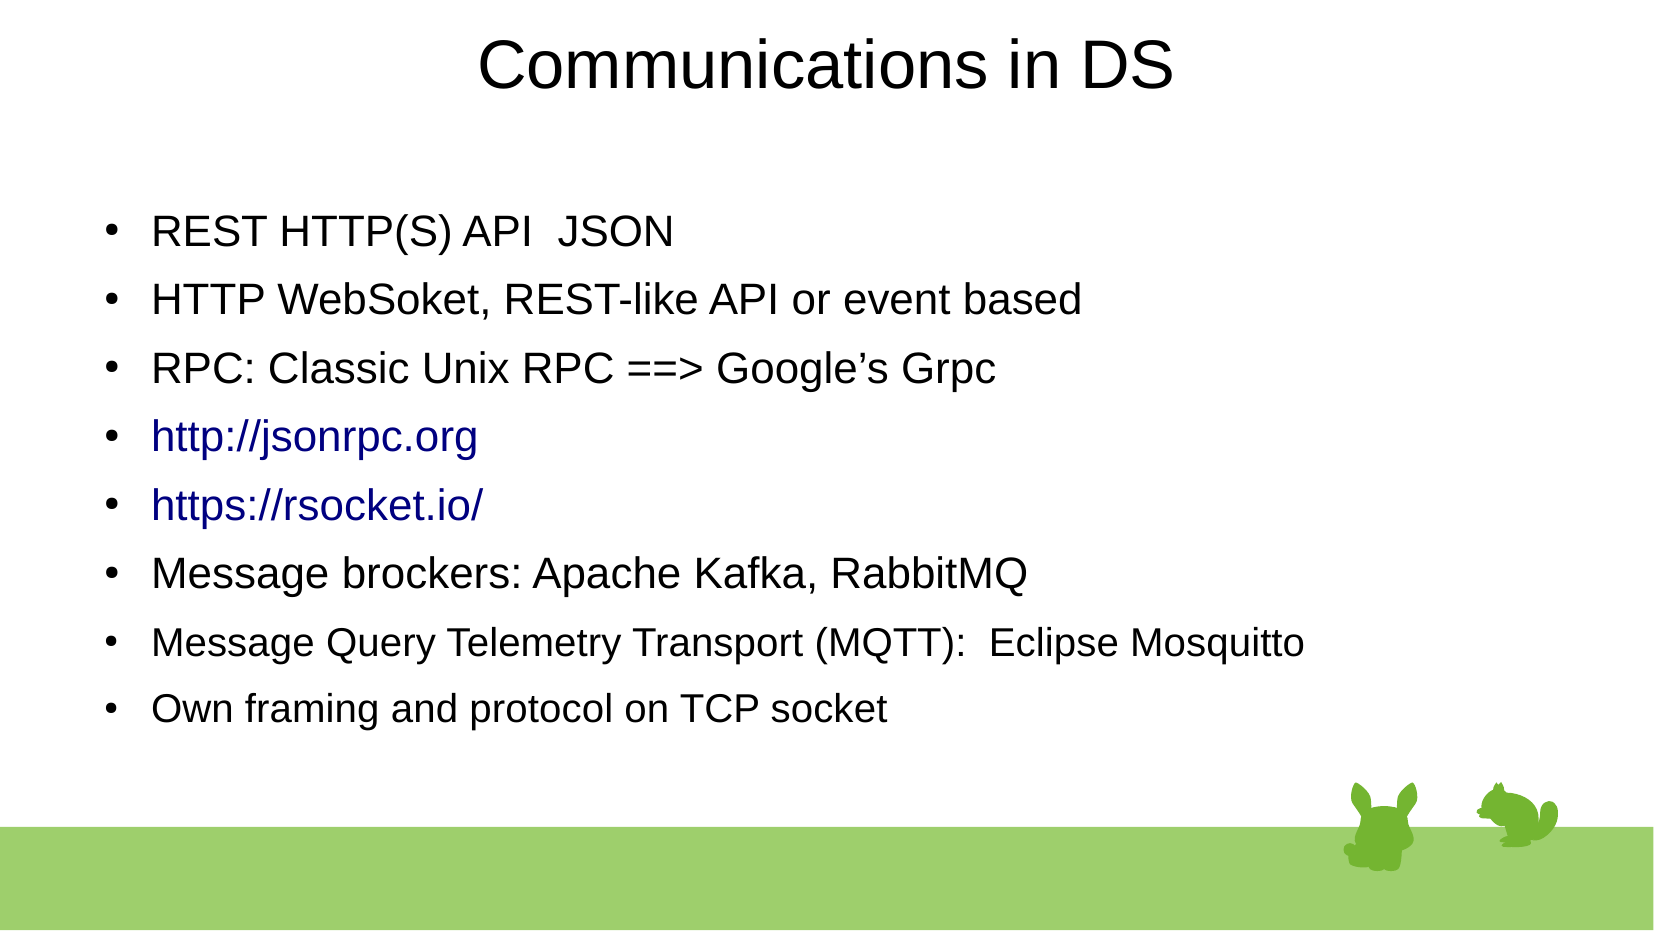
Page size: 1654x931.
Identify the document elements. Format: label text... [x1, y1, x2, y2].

list REST HTTP(S) API JSON HTTP WebSoket, REST-like API or event based RPC: Classic Unix RPC ==> Google’s Grpc http://jsonrpc.org https://rsocket.io/ Message brockers: Apache Kafka, RabbitMQ Message Query Telemetry Transport (MQTT): Eclipse Mosquitto Own framing and protocol on TCP socket [88, 206, 1565, 739]
title Communications in DS [88, 26, 1565, 181]
